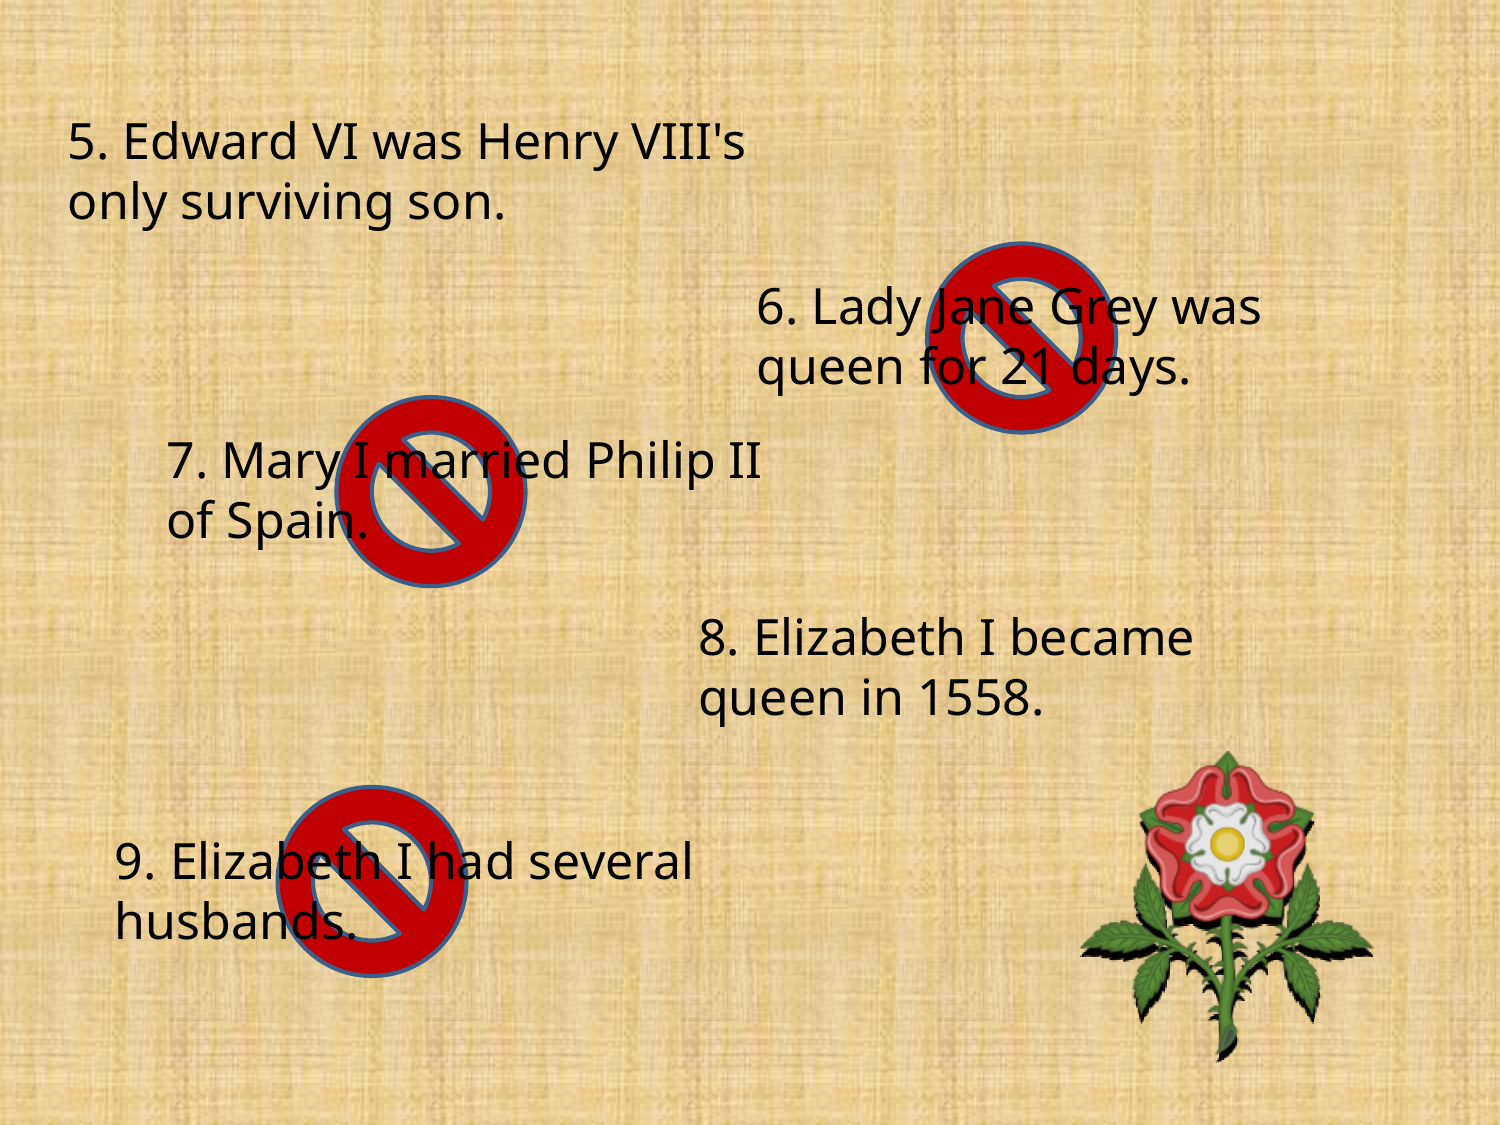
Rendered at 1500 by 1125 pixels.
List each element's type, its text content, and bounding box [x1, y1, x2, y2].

text_box 8. Elizabeth I became queen in 1558. [608, 597, 1359, 733]
text_box [952, 402, 1092, 433]
text_box 7. Mary I married Philip II of Spain. [76, 420, 827, 556]
text_box 6. Lady Jane Grey was queen for 21 days. [667, 267, 1418, 402]
text_box [959, 243, 1085, 267]
text_box 5. Edward VI was Henry VIII's only surviving son. [53, 101, 804, 297]
picture [0, 0, 1500, 1125]
text_box [316, 958, 428, 977]
text_box 9. Elizabeth I had several husbands. [100, 822, 851, 958]
text_box [369, 397, 493, 420]
text_box [298, 786, 446, 822]
text_box [361, 556, 501, 587]
